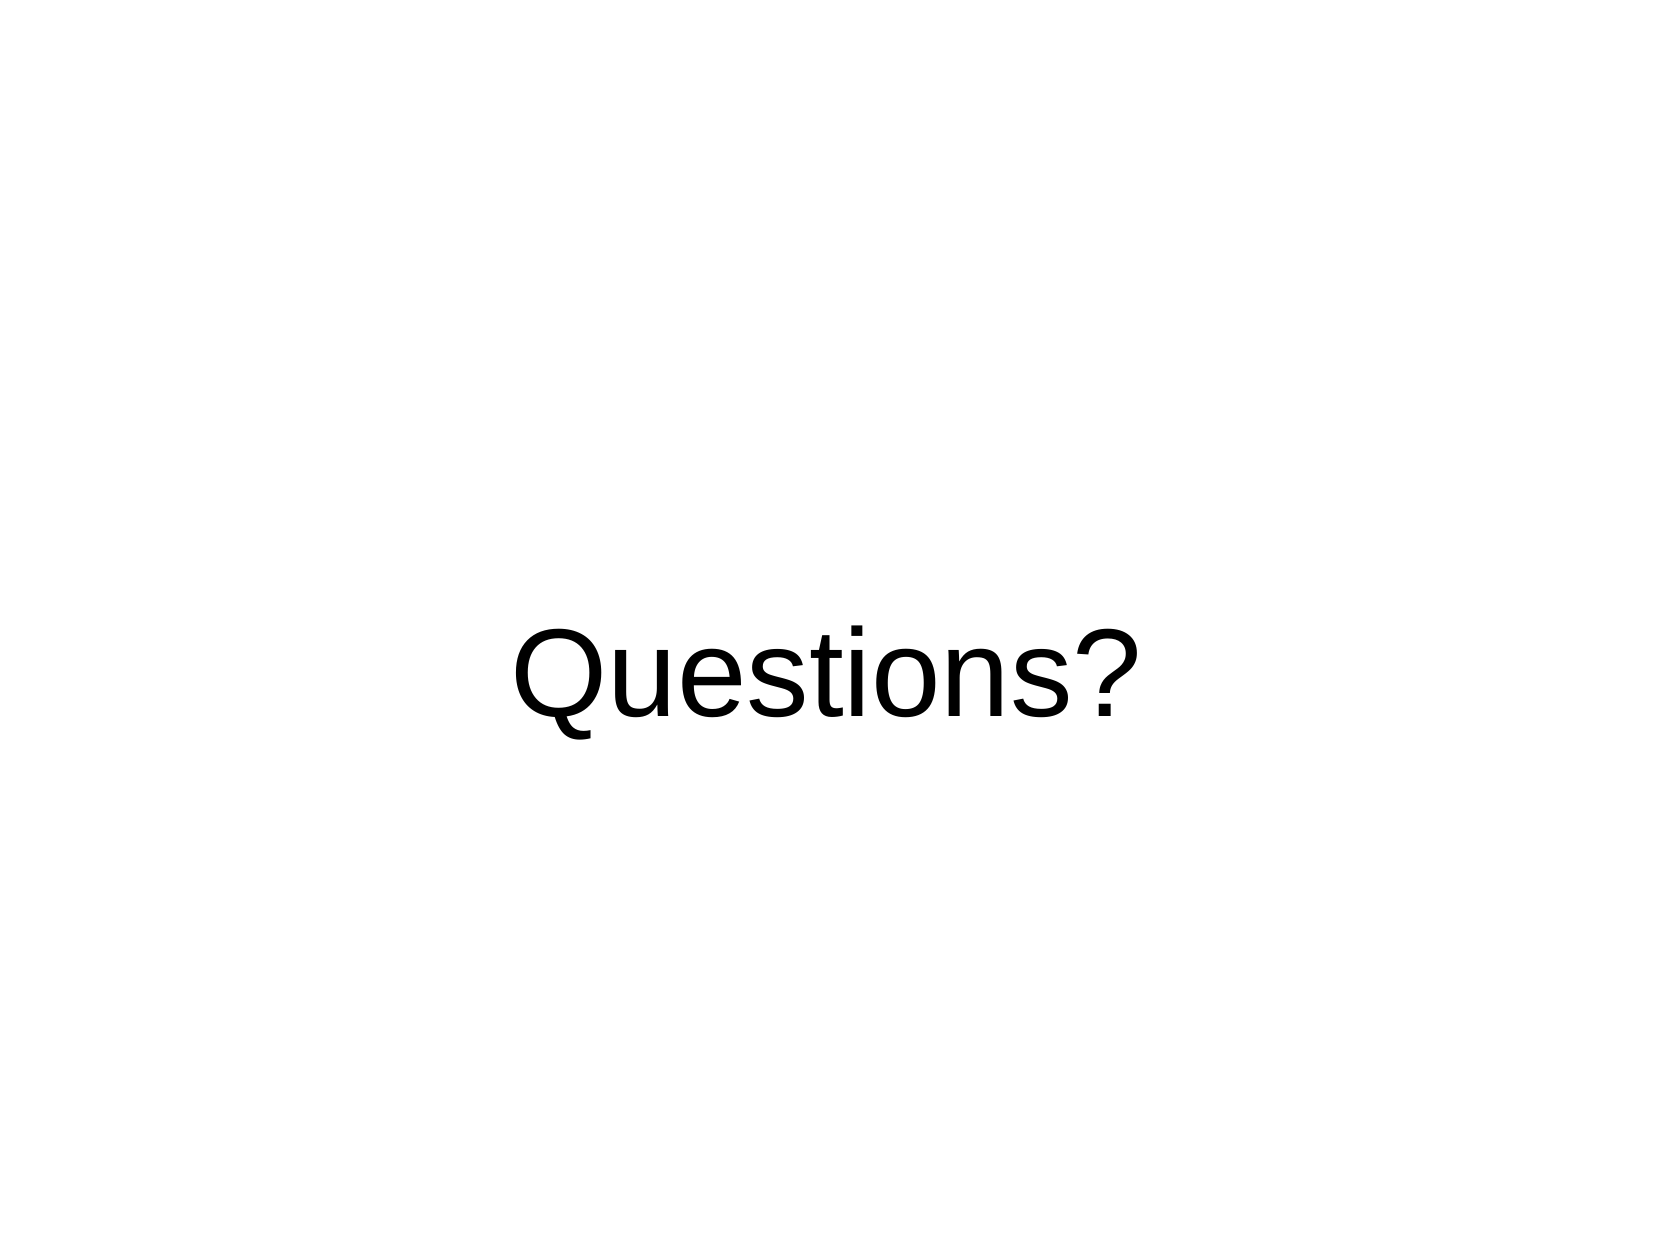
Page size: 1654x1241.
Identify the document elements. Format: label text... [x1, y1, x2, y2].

list Questions? [82, 290, 1571, 1186]
